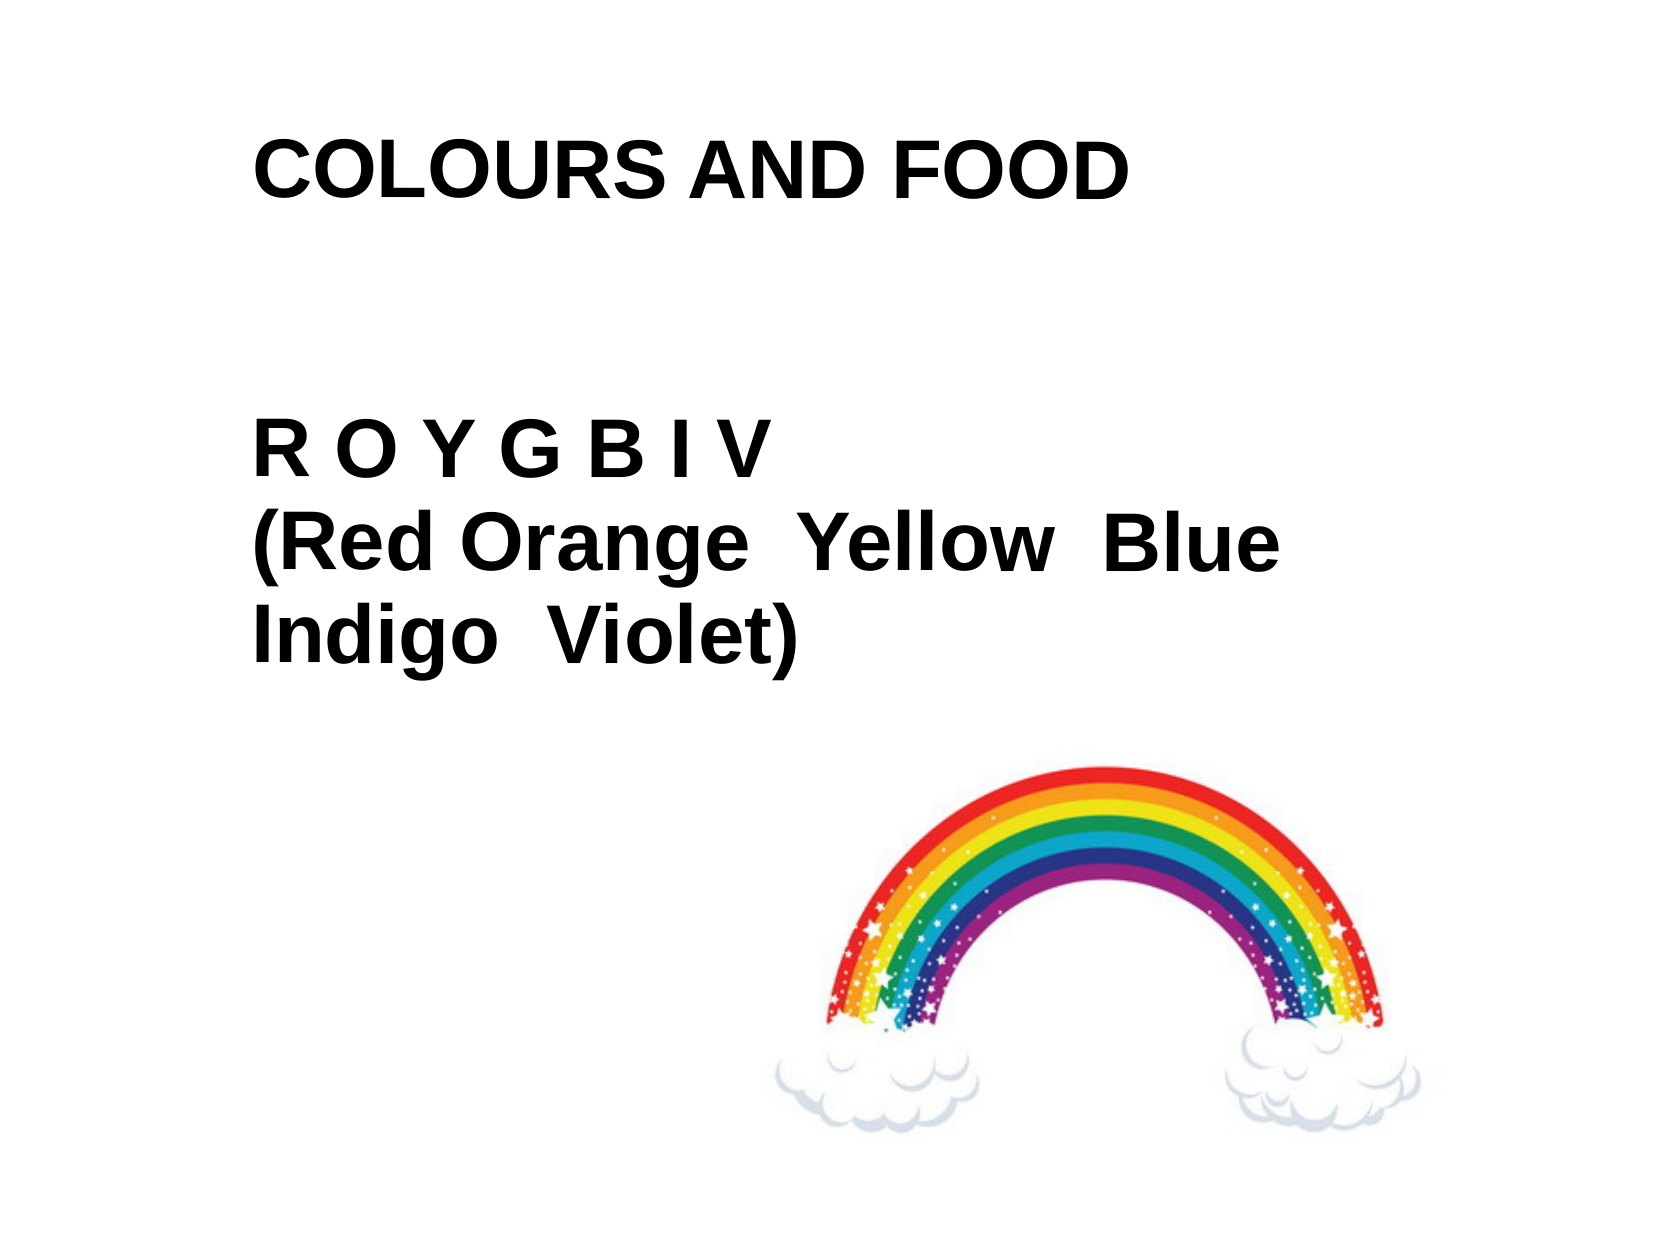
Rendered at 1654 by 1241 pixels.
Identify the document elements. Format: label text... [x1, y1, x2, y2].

picture [685, 720, 1524, 1170]
text_box COLOURS AND FOOD R O Y G B I V (Red Orange Yellow Blue Indigo Violet) [235, 115, 1571, 1046]
